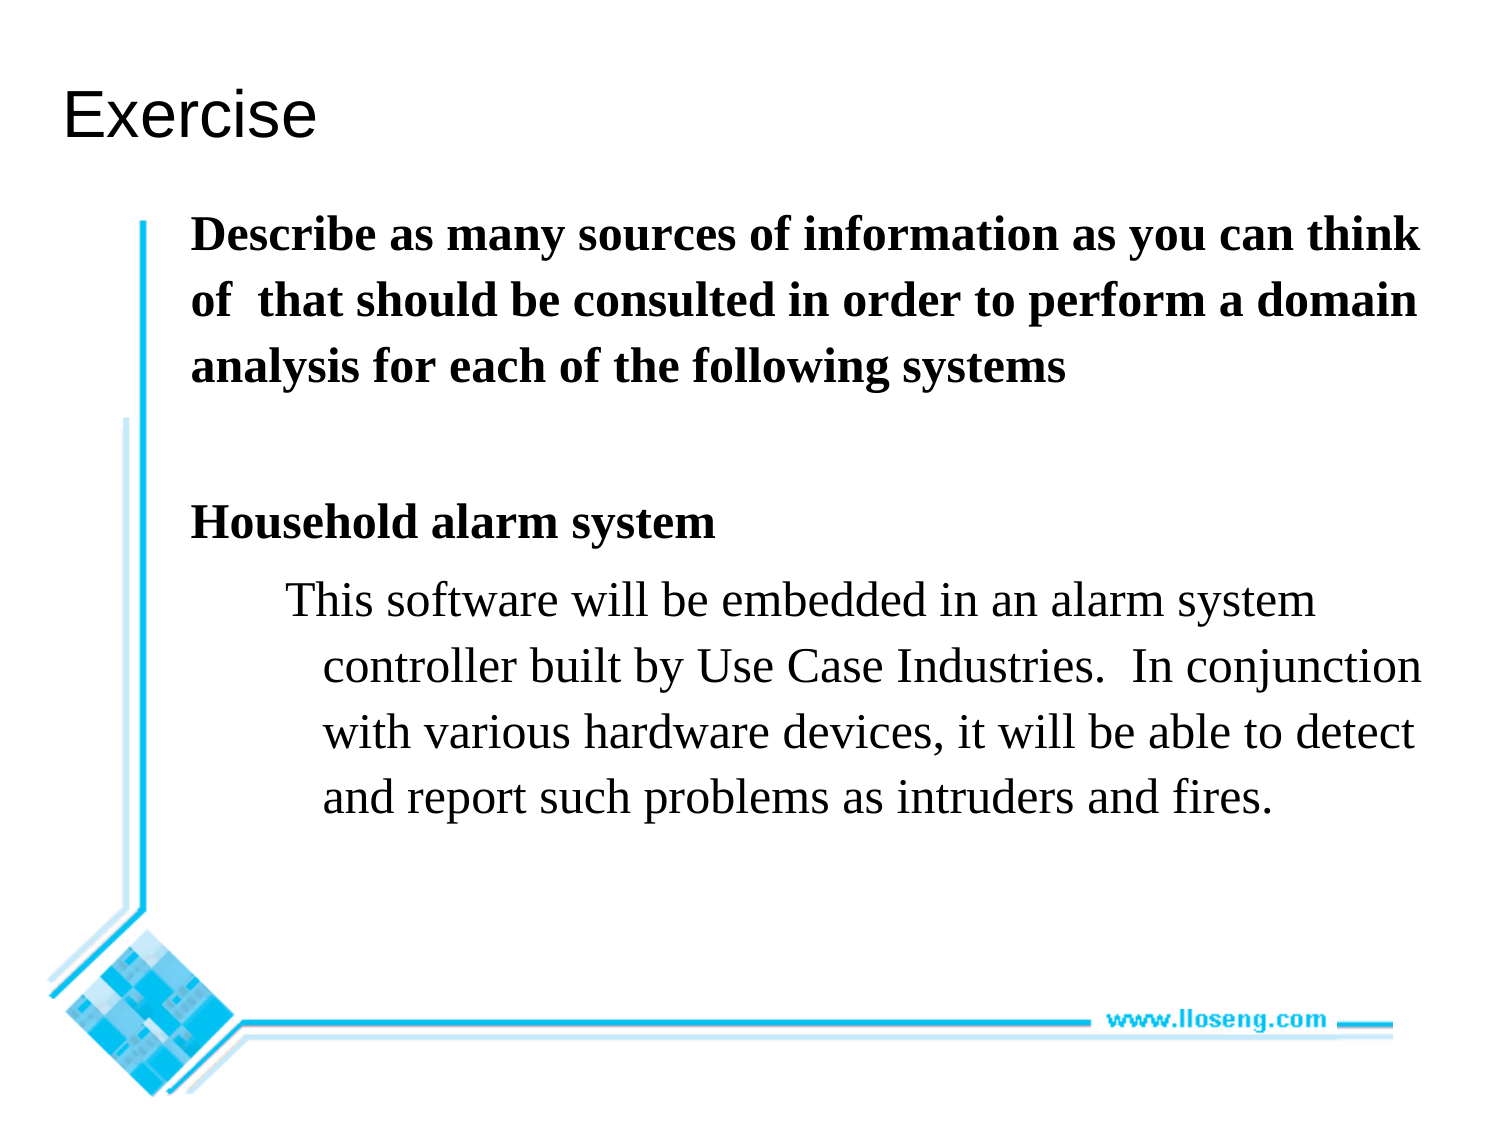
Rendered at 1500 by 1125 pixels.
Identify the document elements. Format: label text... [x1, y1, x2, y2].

picture [35, 209, 1393, 1099]
title Exercise [62, 37, 1413, 188]
list Describe as many sources of information as you can think of that should be consulted in order to perform a domain analysis for each of the following systems Household alarm system This software will be embedded in an alarm system controller built by Use Case Industries. In conjunction with various hardware devices, it will be able to detect and report such problems as intruders and fires. [190, 195, 1429, 984]
